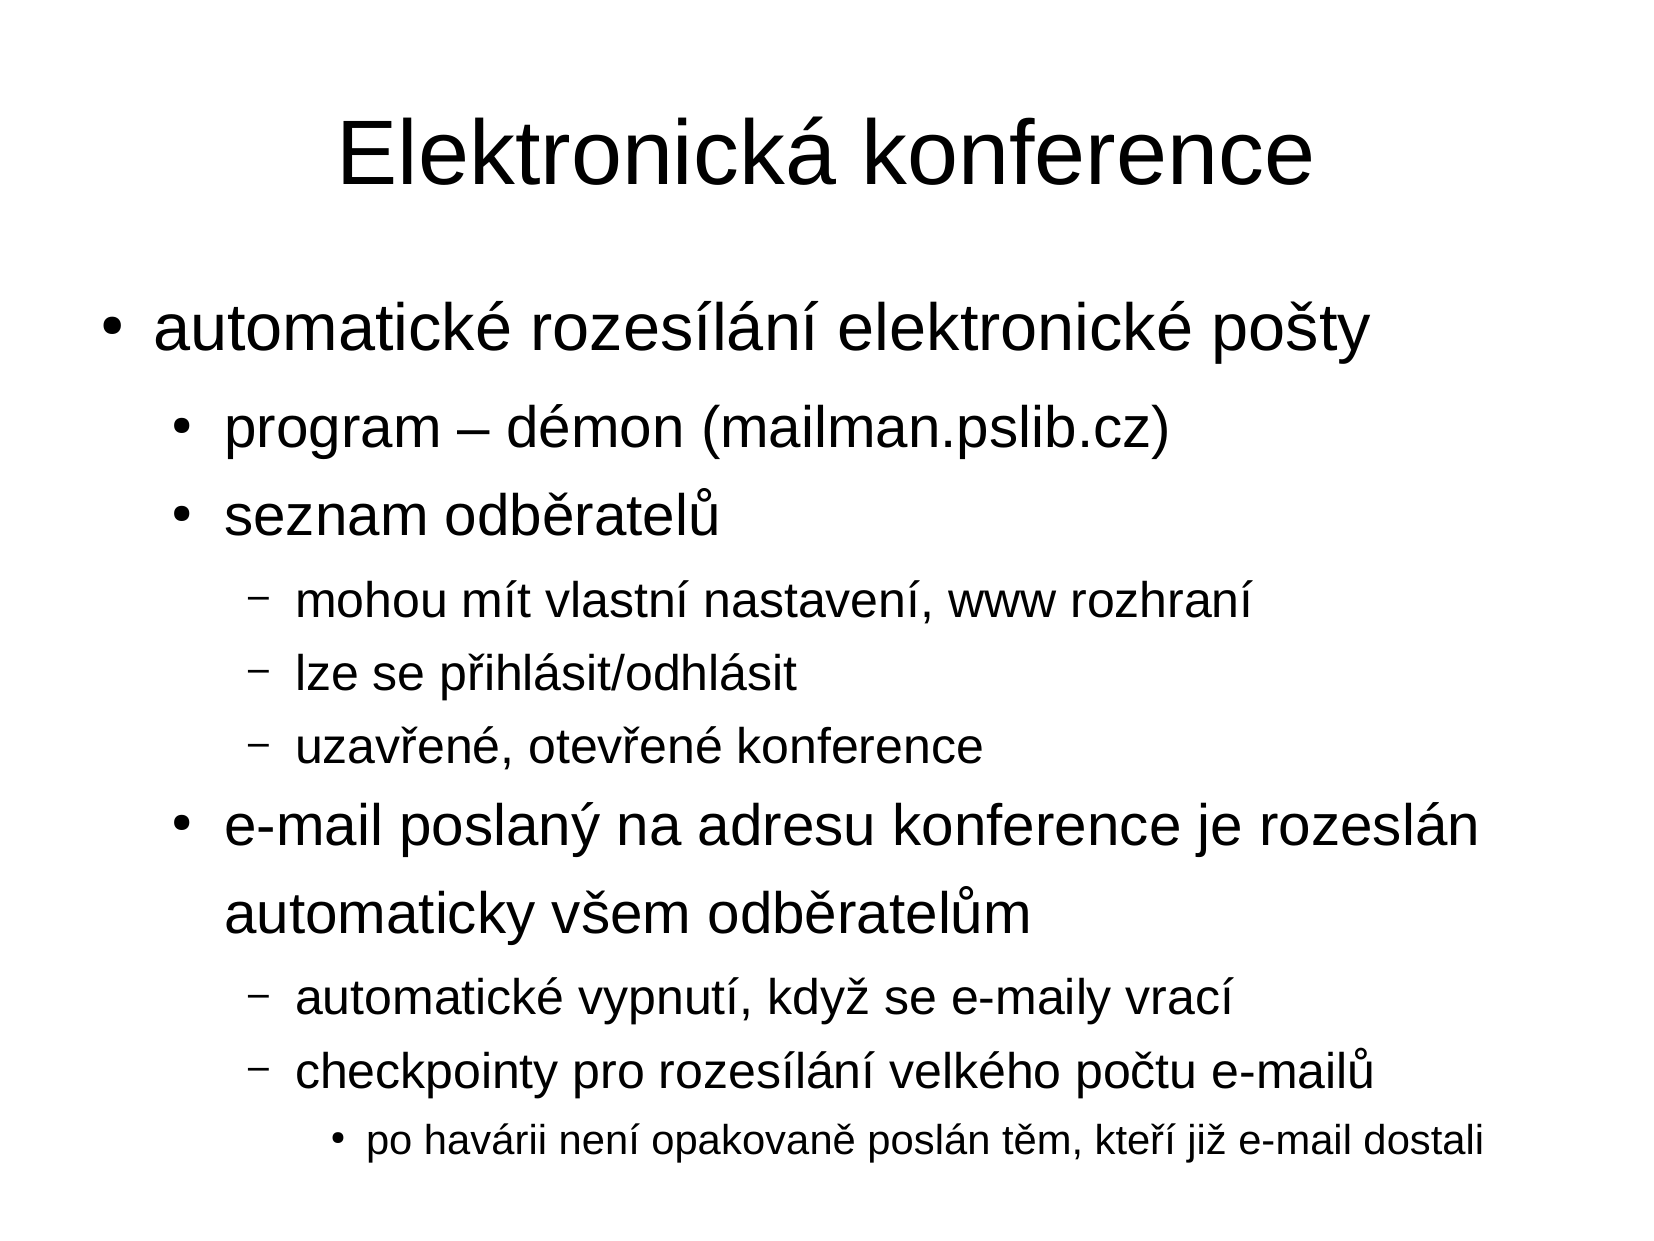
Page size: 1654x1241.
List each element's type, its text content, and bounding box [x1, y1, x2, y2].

list automatické rozesílání elektronické pošty program – démon (mailman.pslib.cz) seznam odběratelů mohou mít vlastní nastavení, www rozhraní lze se přihlásit/odhlásit uzavřené, otevřené konference e-mail poslaný na adresu konference je rozeslán automaticky všem odběratelům automatické vypnutí, když se e-maily vrací checkpointy pro rozesílání velkého počtu e-mailů po havárii není opakovaně poslán těm, kteří již e-mail dostali [82, 290, 1571, 1163]
title Elektronická konference [82, 49, 1571, 257]
